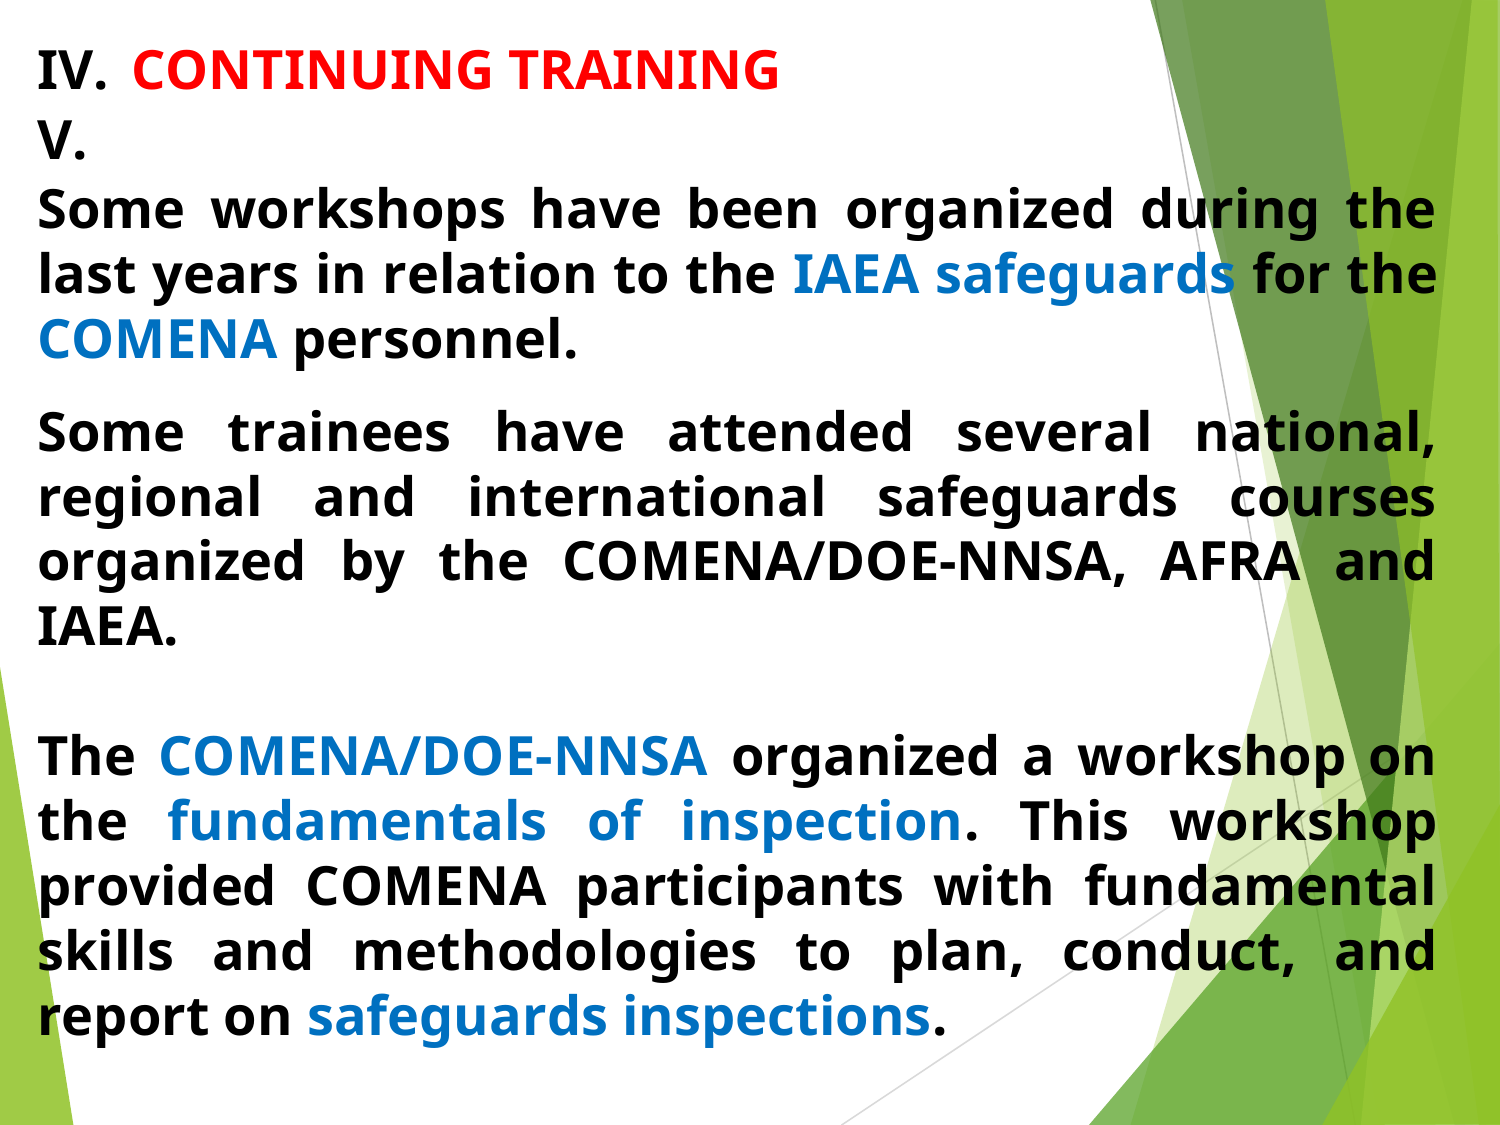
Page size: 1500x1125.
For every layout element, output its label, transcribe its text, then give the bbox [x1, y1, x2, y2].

text_box CONTINUING TRAINING Some workshops have been organized during the last years in relation to the IAEA safeguards for the COMENA personnel. Some trainees have attended several national, regional and international safeguards courses organized by the COMENA/DOE-NNSA, AFRA and IAEA. The COMENA/DOE-NNSA organized a workshop on the fundamentals of inspection. This workshop provided COMENA participants with fundamental skills and methodologies to plan, conduct, and report on safeguards inspections. [22, 28, 1475, 1054]
